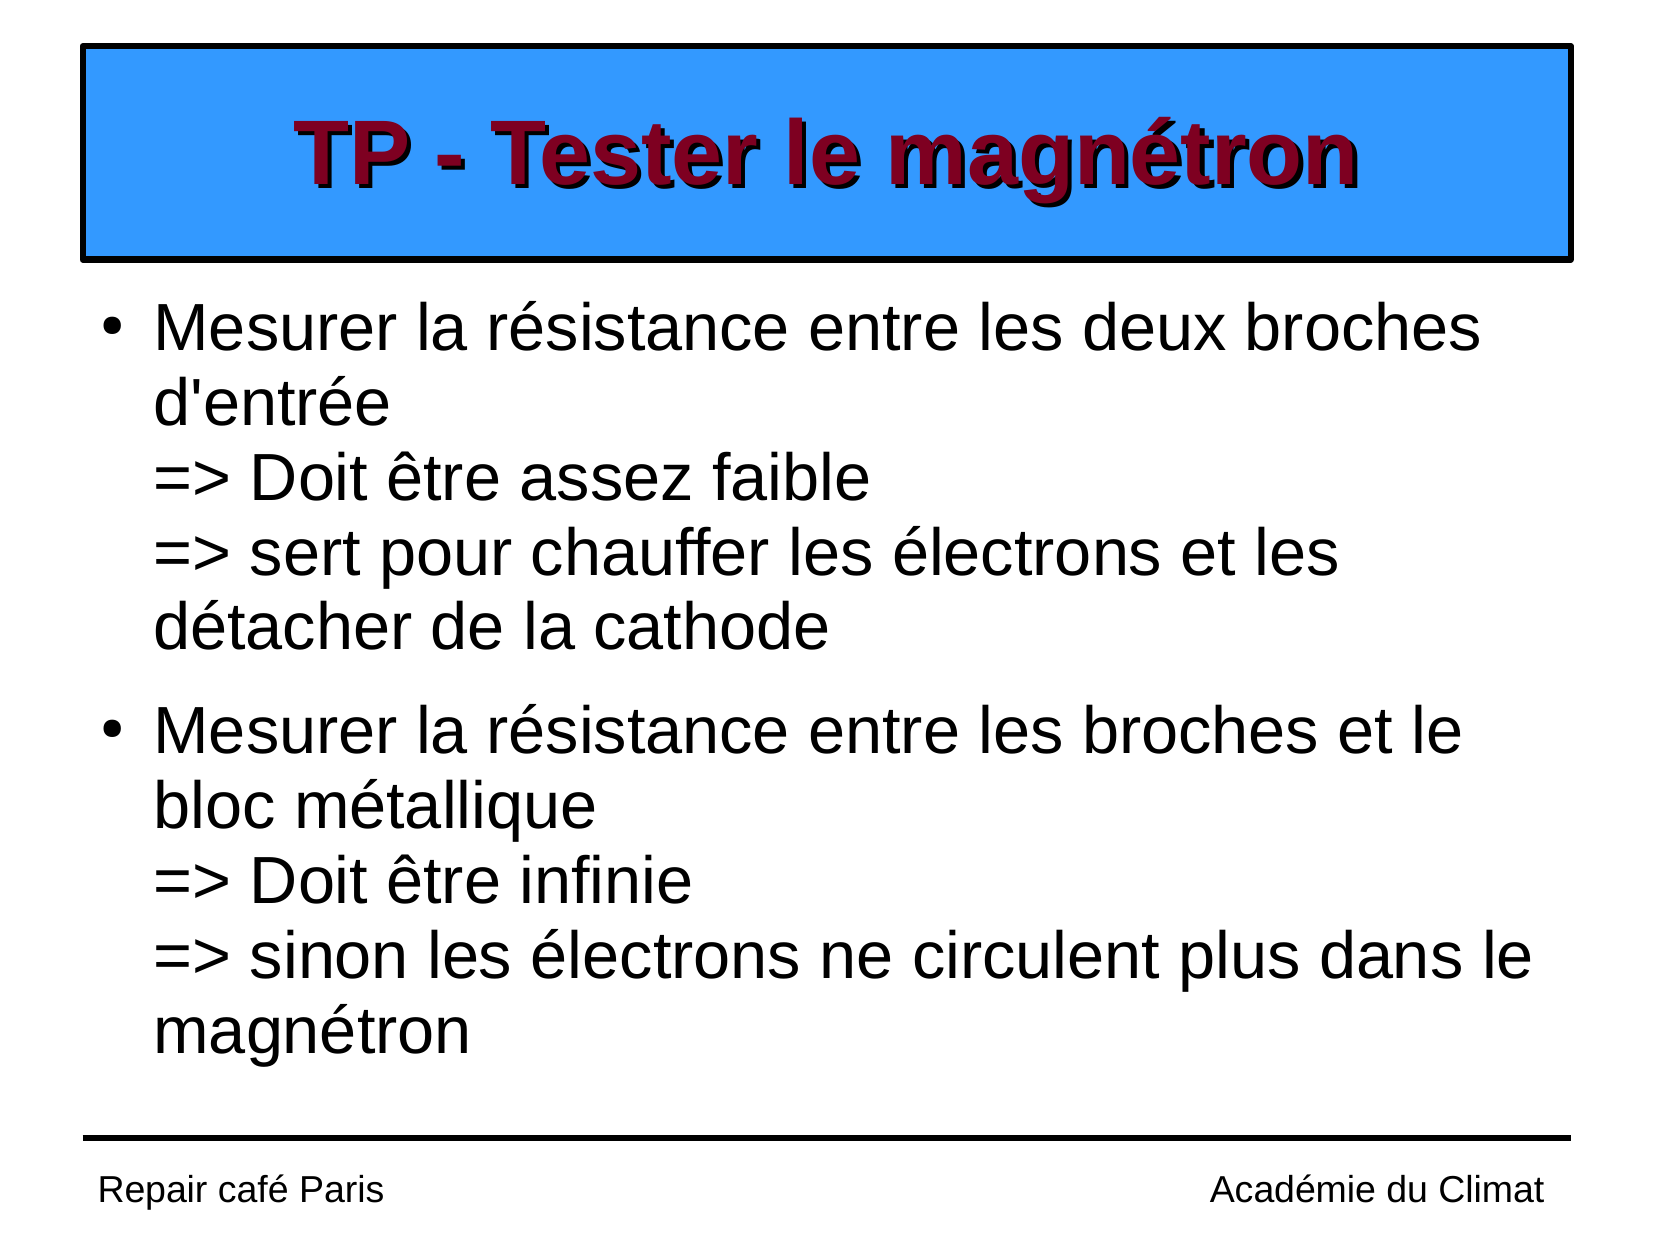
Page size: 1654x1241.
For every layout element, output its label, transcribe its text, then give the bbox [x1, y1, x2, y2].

list Mesurer la résistance entre les deux broches d'entrée => Doit être assez faible => sert pour chauffer les électrons et les détacher de la cathode Mesurer la résistance entre les broches et le bloc métallique => Doit être infinie => sinon les électrons ne circulent plus dans le magnétron [82, 290, 1571, 1109]
title TP - Tester le magnétron [82, 46, 1571, 260]
text_box Repair café Paris Académie du Climat [82, 1161, 1571, 1219]
